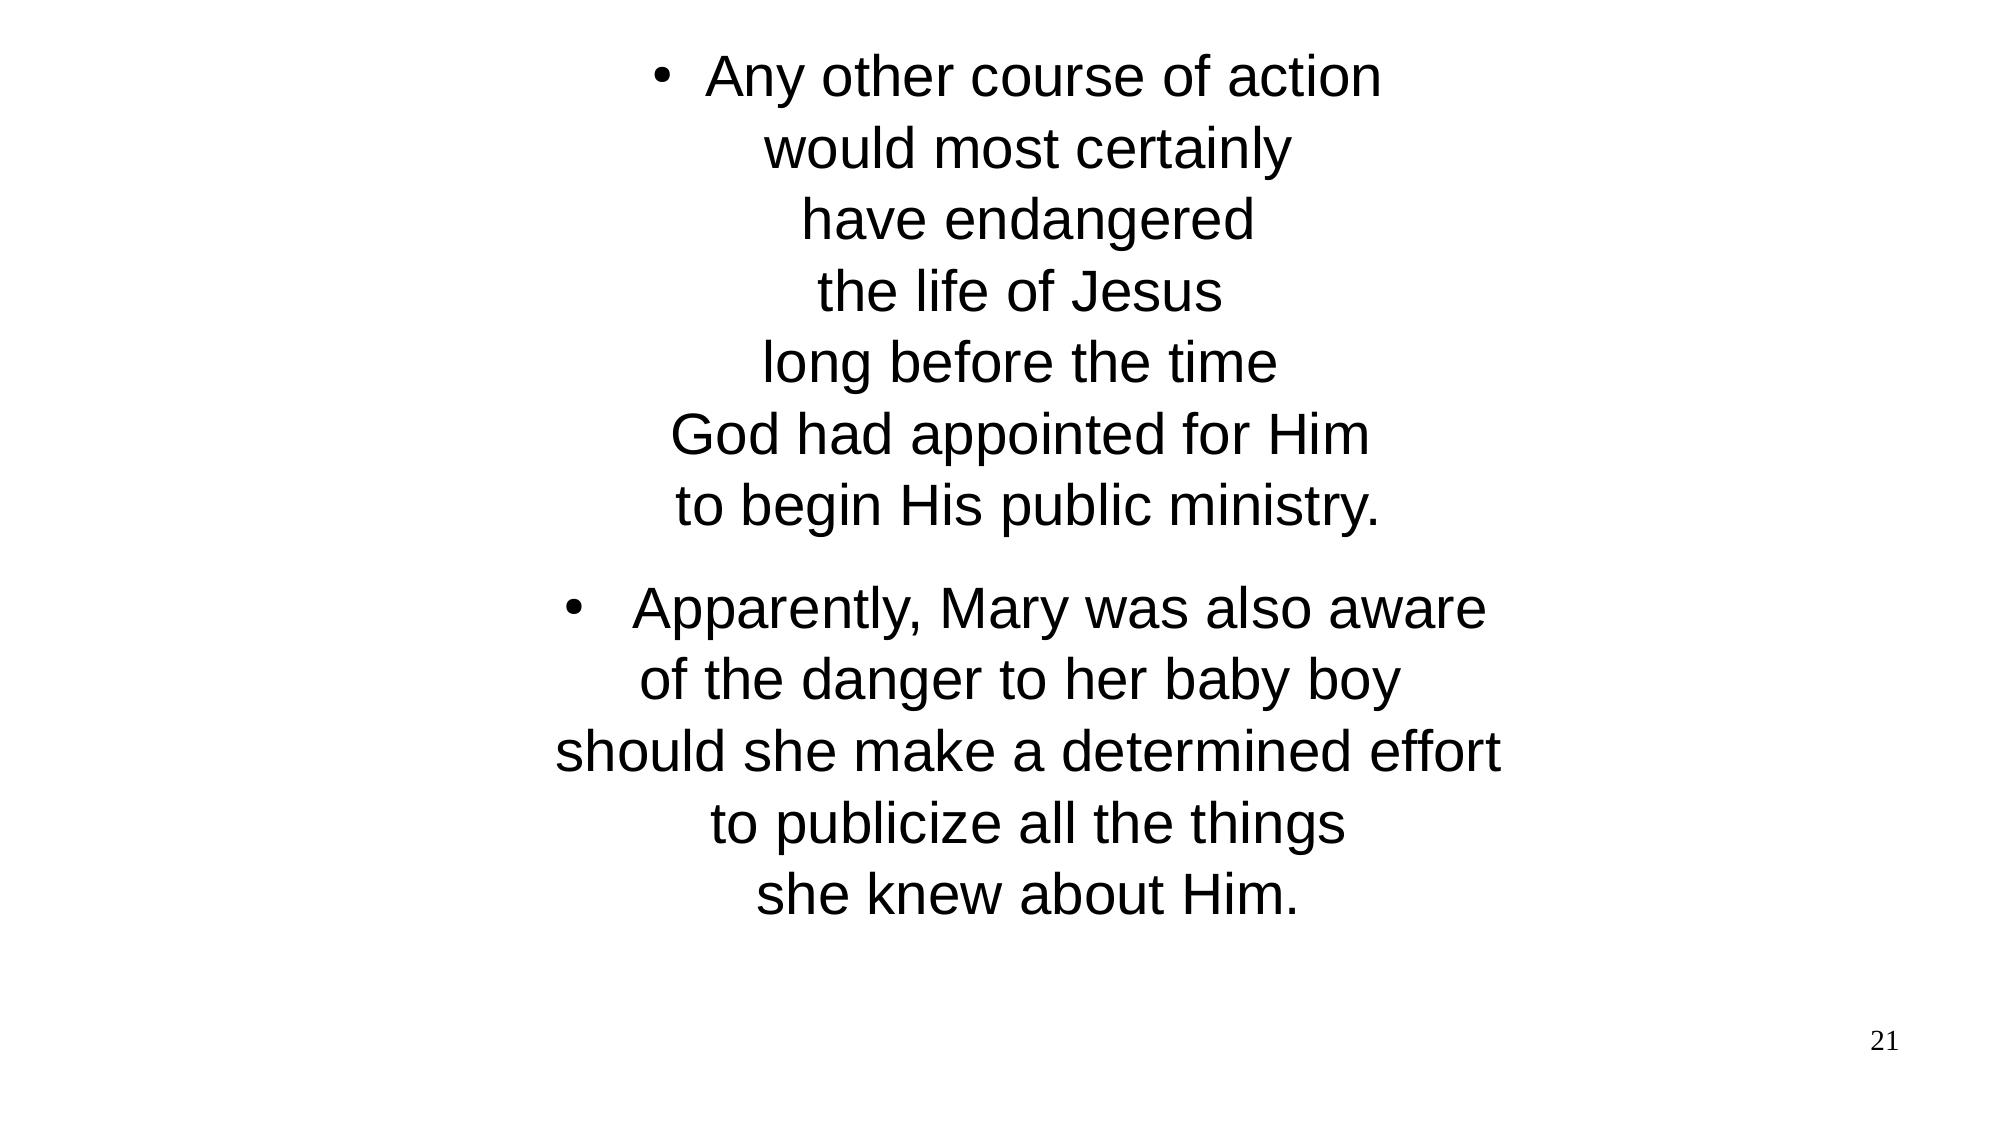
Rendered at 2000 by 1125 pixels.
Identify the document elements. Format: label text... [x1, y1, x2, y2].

list Any other course of action would most certainly have endangered the life of Jesus long before the time God had appointed for Him to begin His public ministry. Apparently, Mary was also aware of the danger to her baby boy should she make a determined effort to publicize all the things she knew about Him. [37, 37, 1951, 1088]
